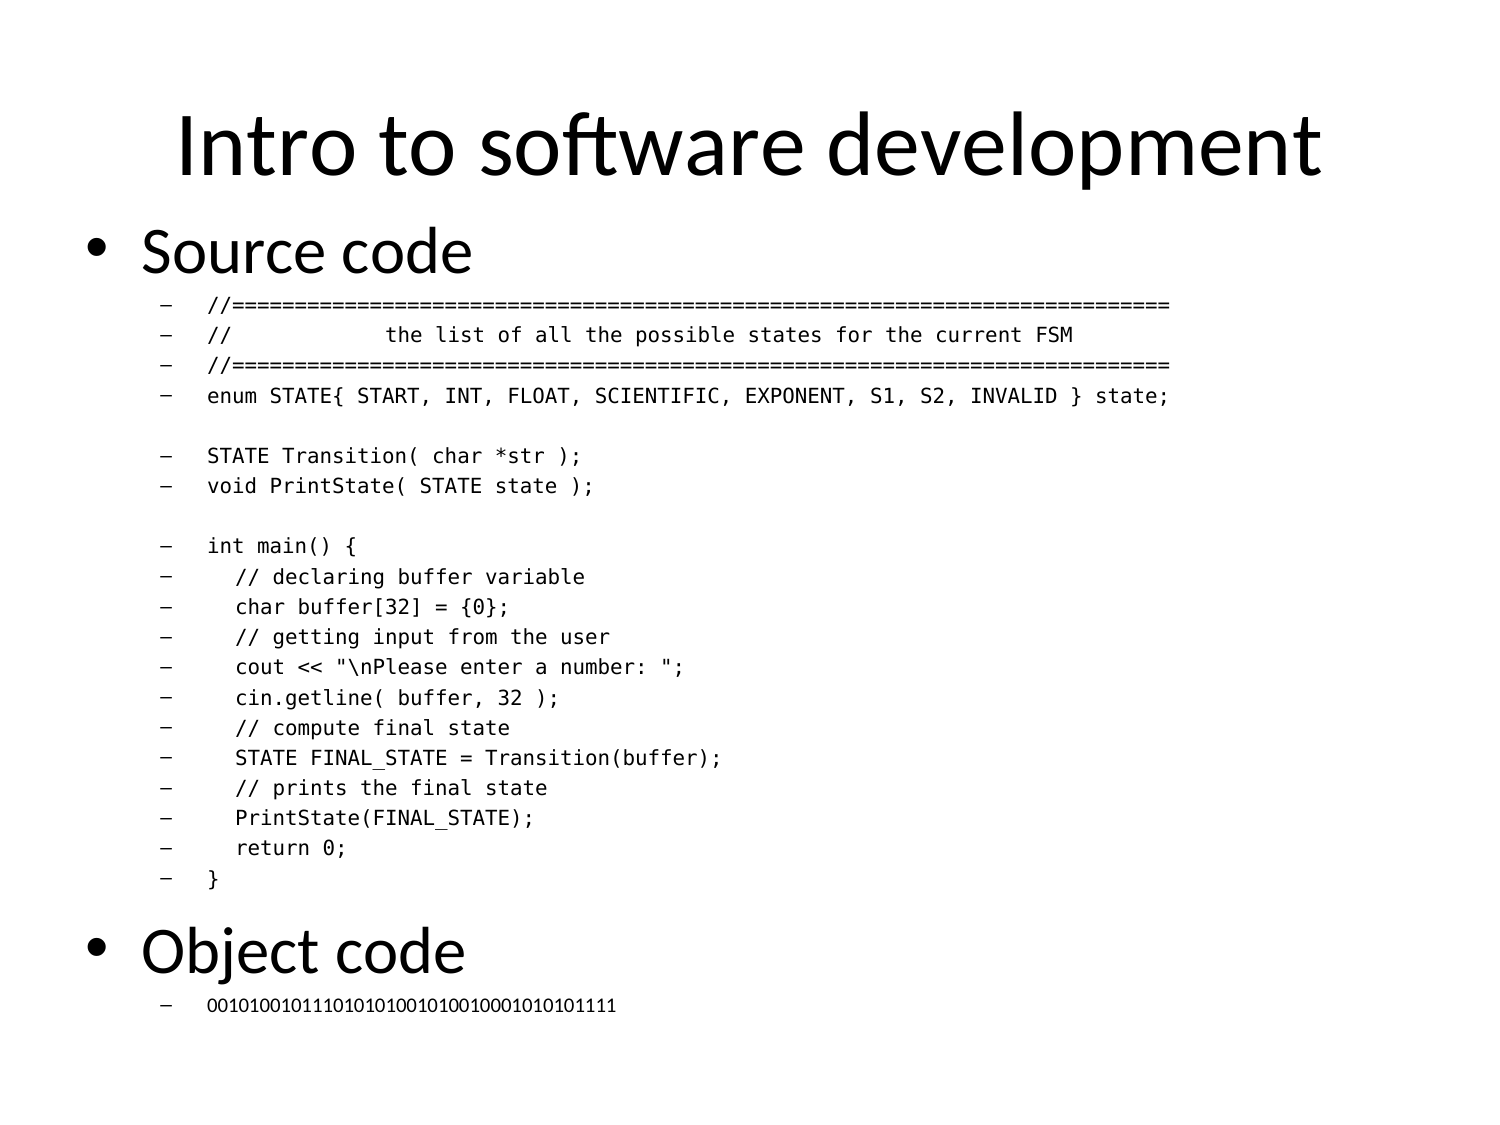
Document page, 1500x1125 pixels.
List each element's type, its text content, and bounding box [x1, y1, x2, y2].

list Source code //=========================================================================== // the list of all the possible states for the current FSM //=========================================================================== enum STATE{ START, INT, FLOAT, SCIENTIFIC, EXPONENT, S1, S2, INVALID } state; STATE Transition( char *str ); void PrintState( STATE state ); int main() { // declaring buffer variable char buffer[32] = {0}; // getting input from the user cout << "\nPlease enter a number: "; cin.getline( buffer, 32 ); // compute final state STATE FINAL_STATE = Transition(buffer); // prints the final state PrintState(FINAL_STATE); return 0; } Object code 001010010111010101001010010001010101111 [70, 199, 1421, 1025]
title Intro to software development [75, 45, 1426, 233]
